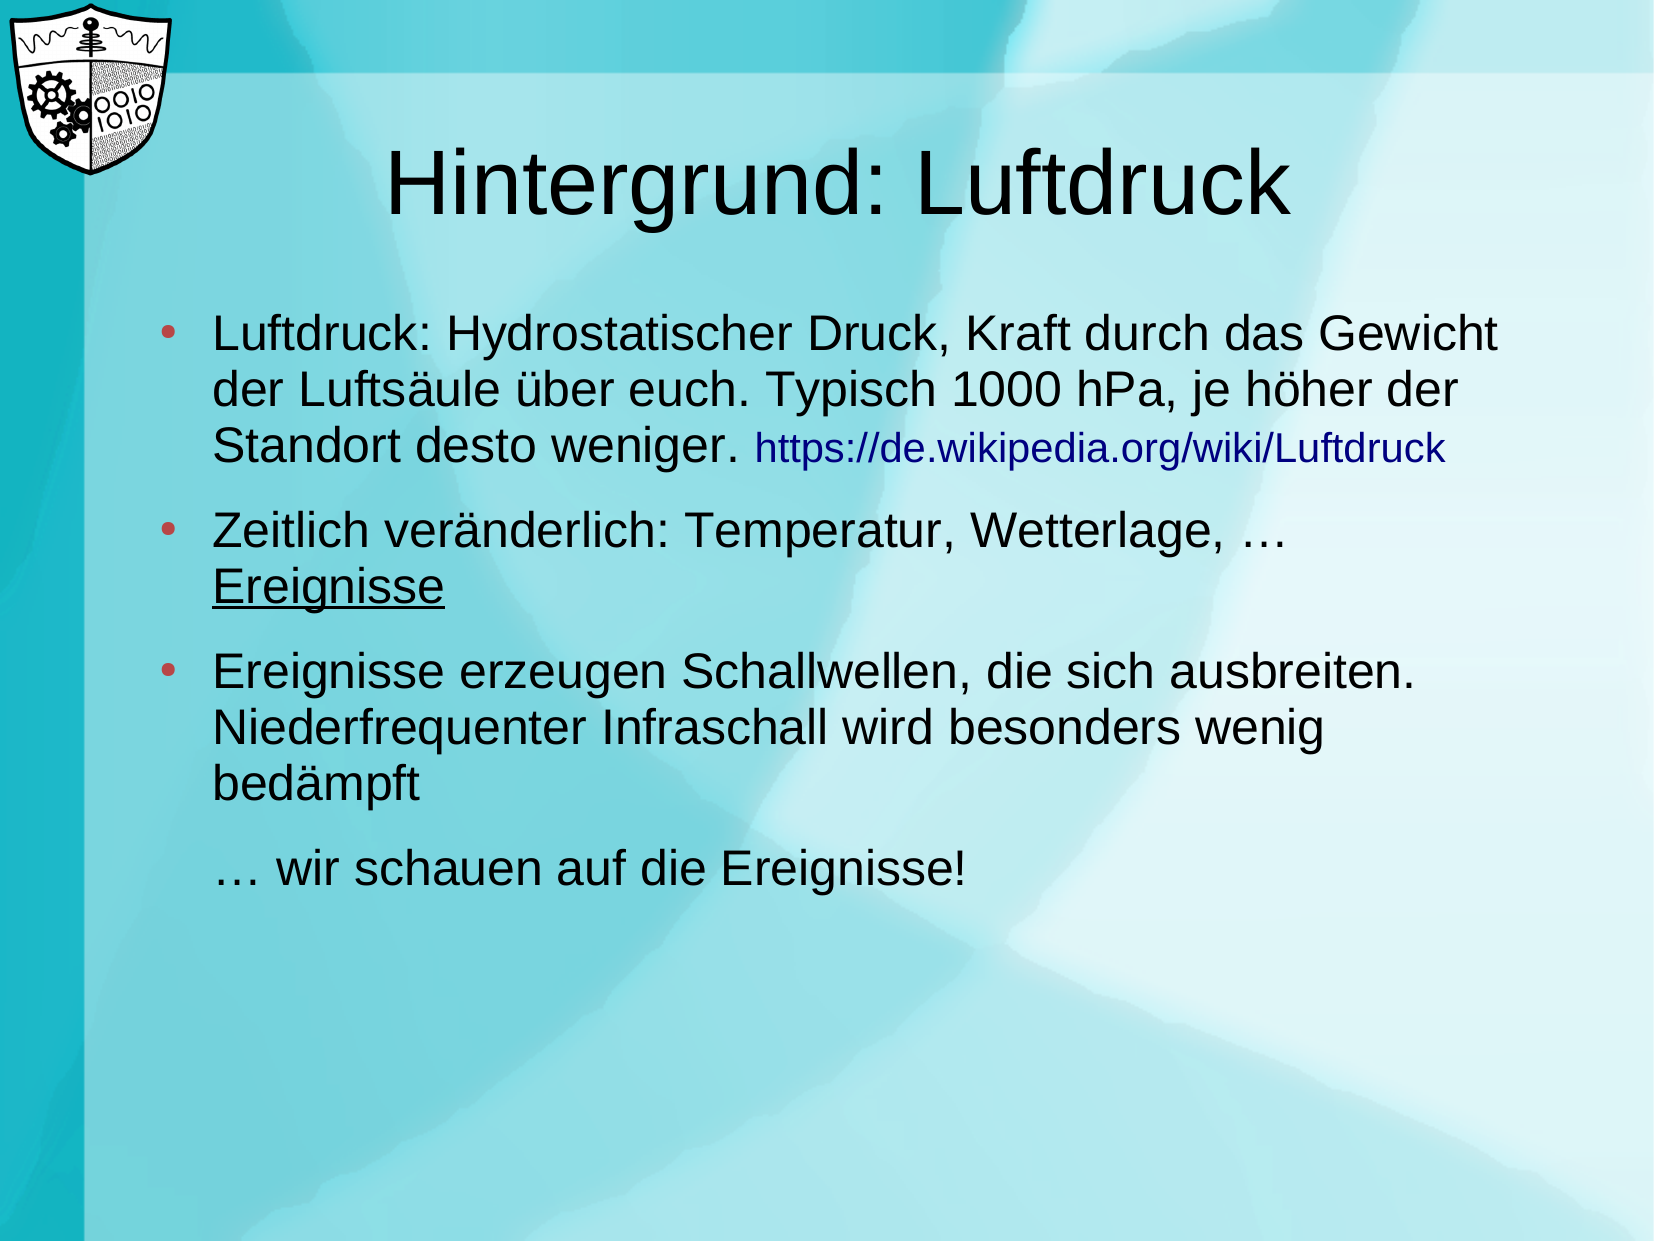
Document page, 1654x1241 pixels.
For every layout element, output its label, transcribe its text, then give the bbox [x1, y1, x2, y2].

picture [0, 0, 1654, 1241]
title Hintergrund: Luftdruck [94, 78, 1583, 287]
list Luftdruck: Hydrostatischer Druck, Kraft durch das Gewicht der Luftsäule über euch. Typisch 1000 hPa, je höher der Standort desto weniger. https://de.wikipedia.org/wiki/Luftdruck Zeitlich veränderlich: Temperatur, Wetterlage, … Ereignisse Ereignisse erzeugen Schallwellen, die sich ausbreiten. Niederfrequenter Infraschall wird besonders wenig bedämpft … wir schauen auf die Ereignisse! [141, 305, 1506, 1093]
